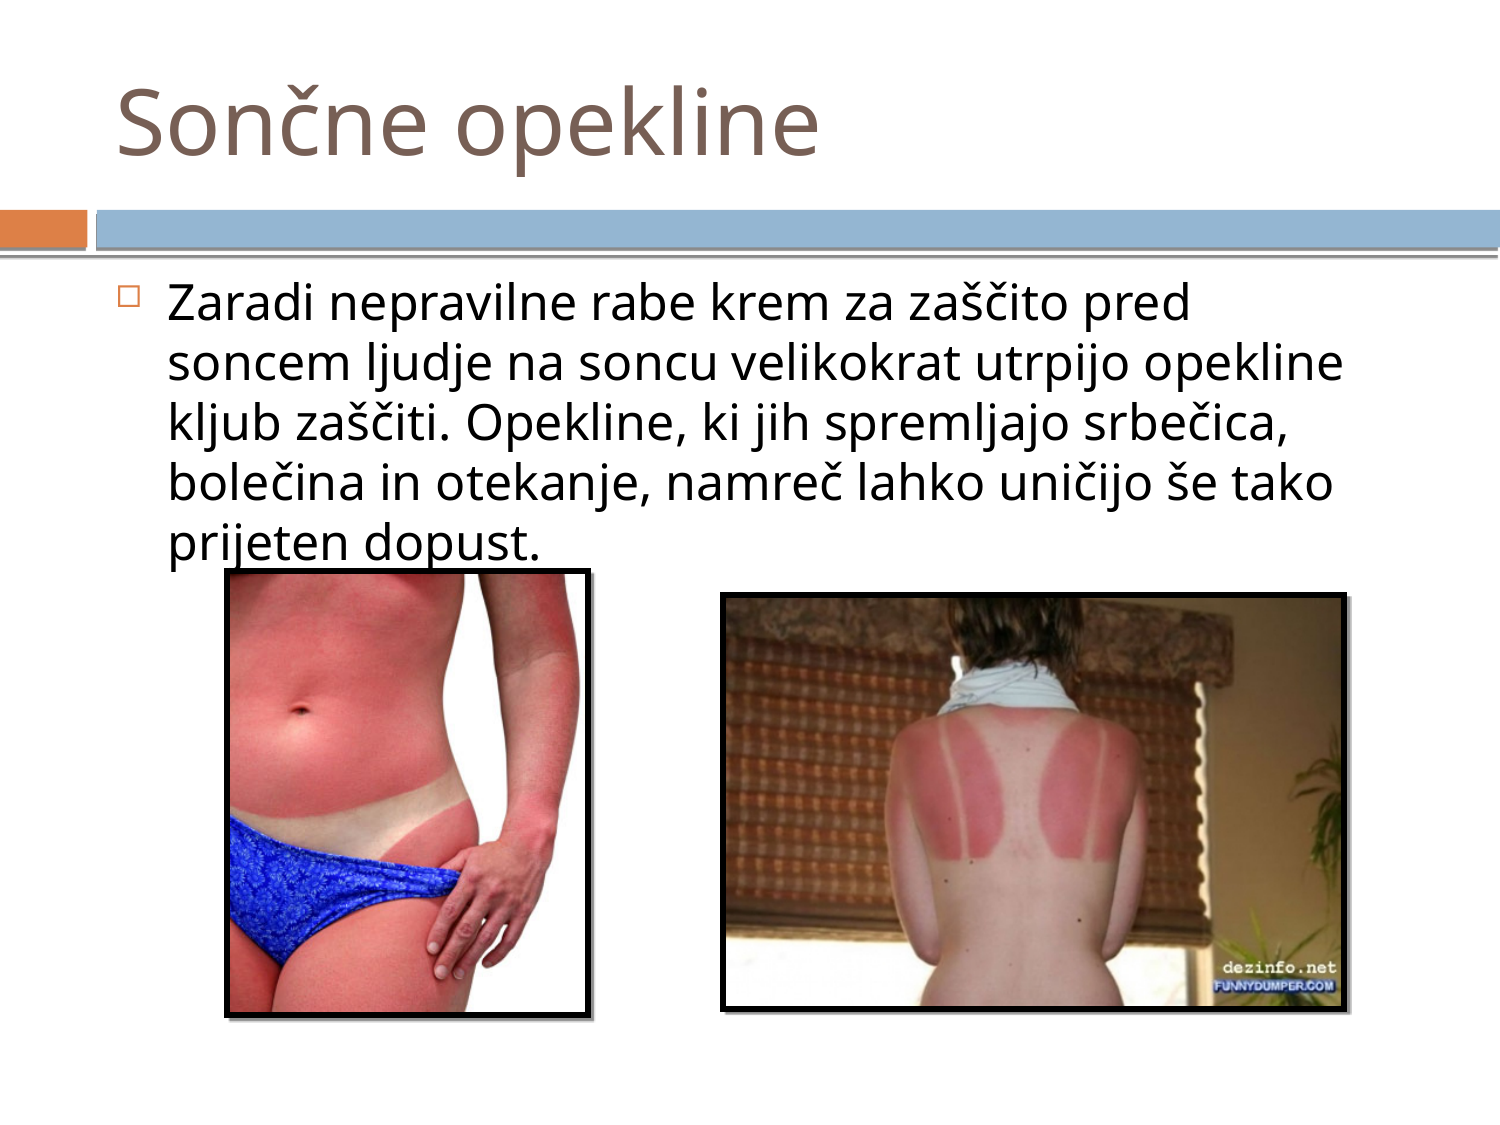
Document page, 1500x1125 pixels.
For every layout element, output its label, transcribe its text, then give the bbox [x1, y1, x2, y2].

picture [230, 574, 585, 1012]
list Zaradi nepravilne rabe krem za zaščito pred soncem ljudje na soncu velikokrat utrpijo opekline kljub zaščiti. Opekline, ki jih spremljajo srbečica, bolečina in otekanje, namreč lahko uničijo še tako prijeten dopust. [100, 262, 1438, 1000]
title Sončne opekline [100, 37, 1438, 200]
picture [726, 597, 1341, 1007]
